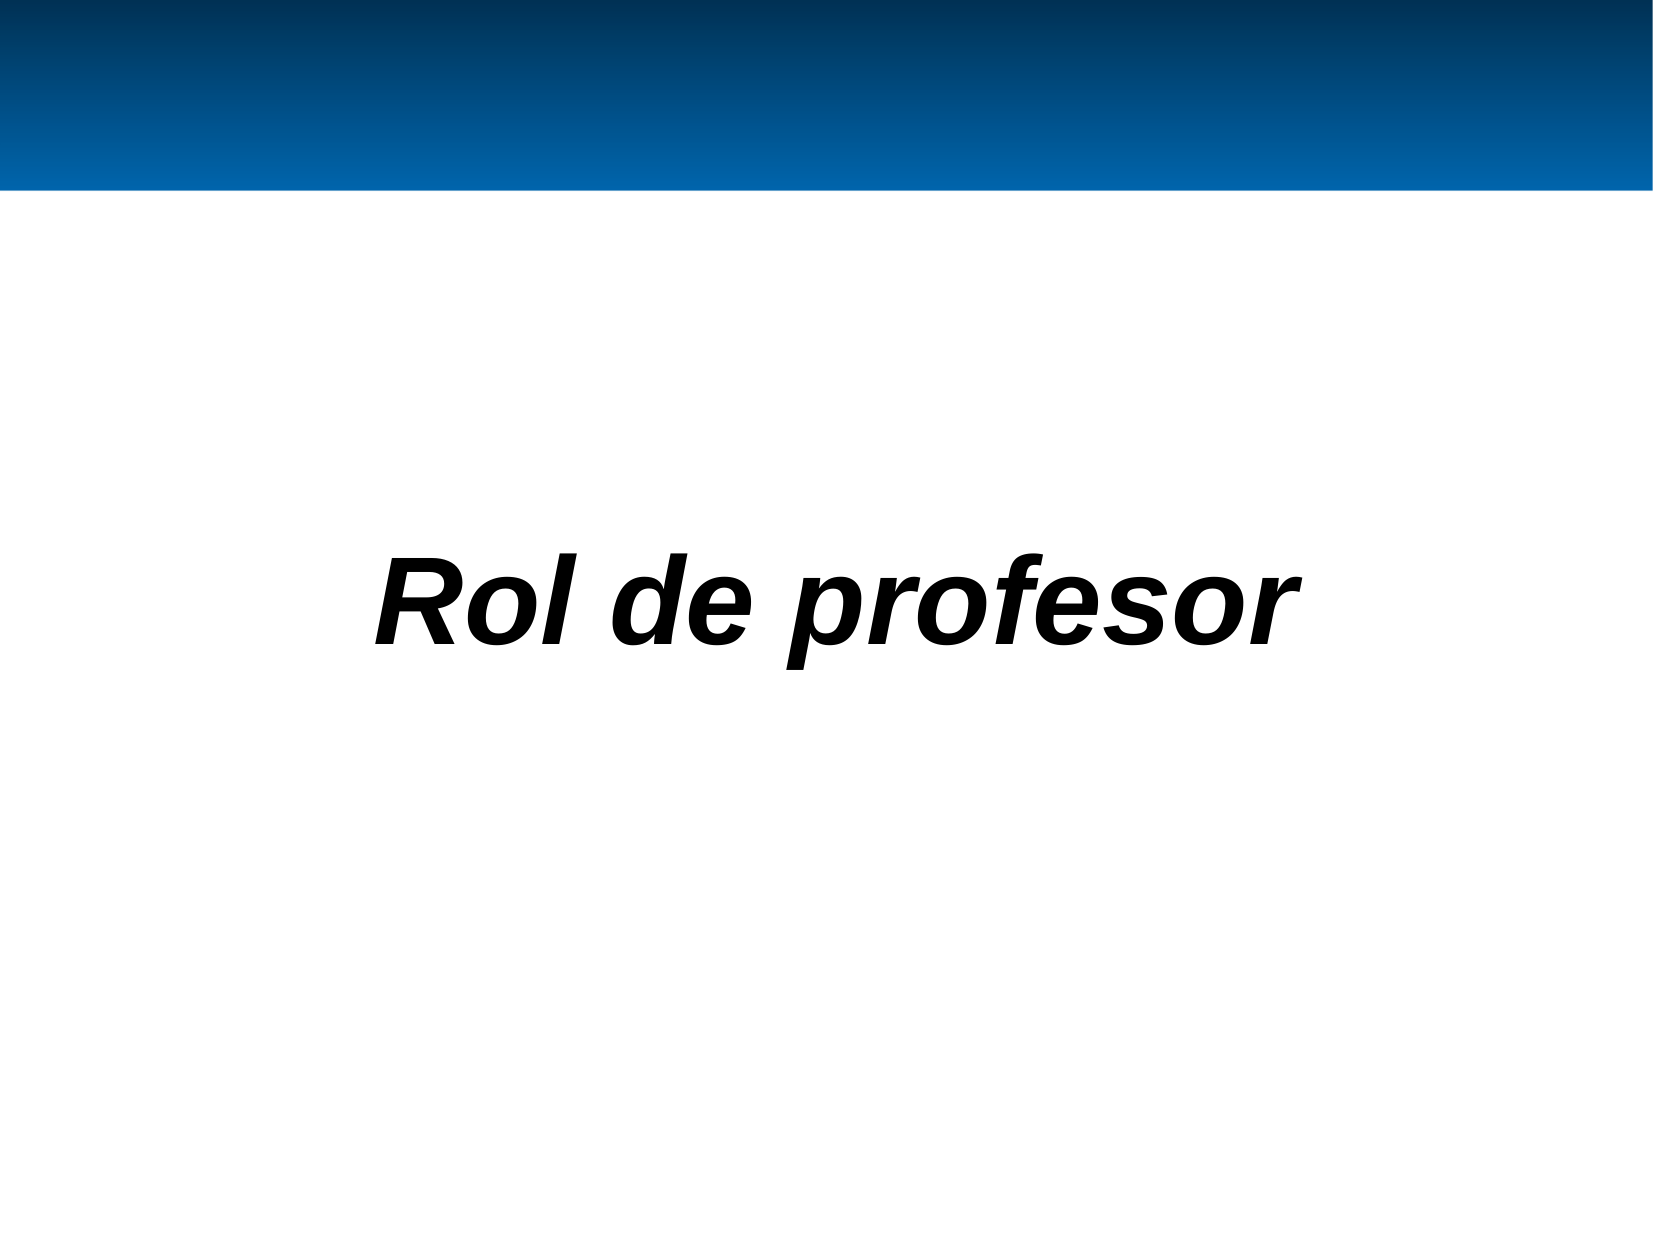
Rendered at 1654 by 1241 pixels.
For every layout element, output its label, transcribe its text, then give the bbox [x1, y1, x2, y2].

list Rol de profesor [82, 531, 1571, 910]
picture [0, 0, 1653, 1239]
